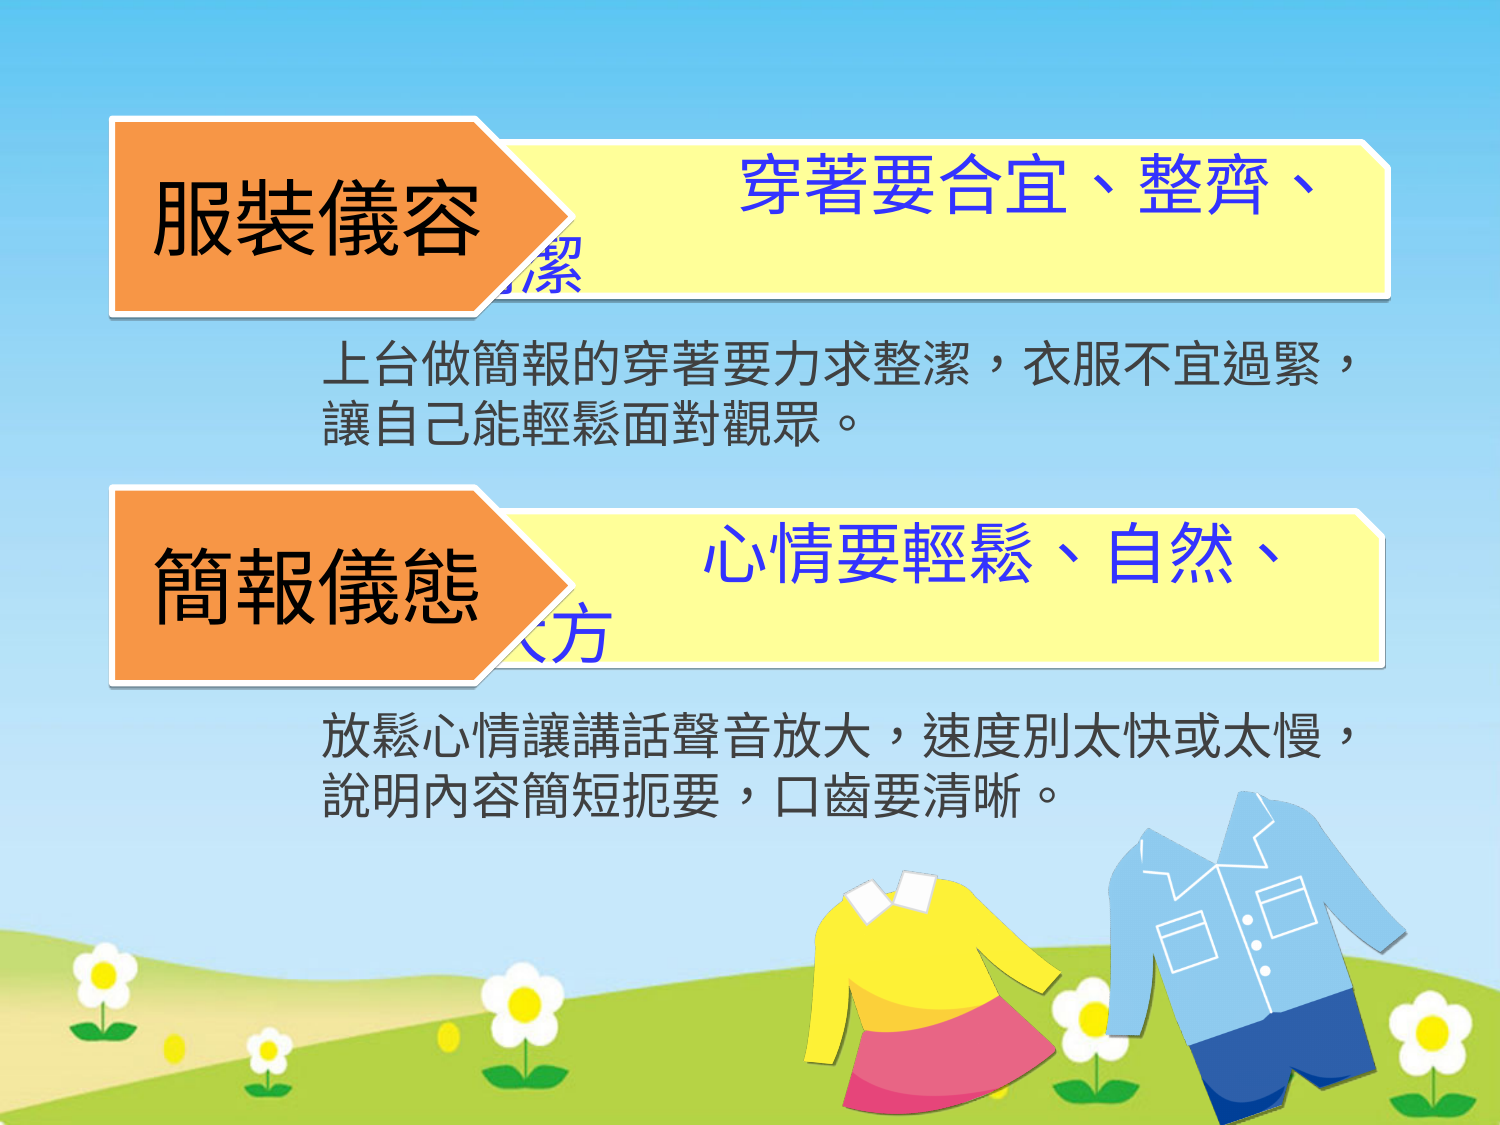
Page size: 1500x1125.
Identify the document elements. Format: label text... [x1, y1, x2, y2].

text_box 穿著要合宜、整齊、清潔 [495, 142, 1388, 296]
text_box 簡報儀態 [112, 487, 573, 684]
text_box 上台做簡報的穿著要力求整潔，衣服不宜過緊，讓自己能輕鬆面對觀眾。 [307, 324, 1365, 460]
picture [0, 0, 1500, 1125]
text_box 放鬆心情讓講話聲音放大，速度別太快或太慢，說明內容簡短扼要，口齒要清晰。 [307, 696, 1365, 832]
text_box 心情要輕鬆、自然、大方 [495, 511, 1383, 665]
text_box 服裝儀容 [112, 118, 573, 315]
